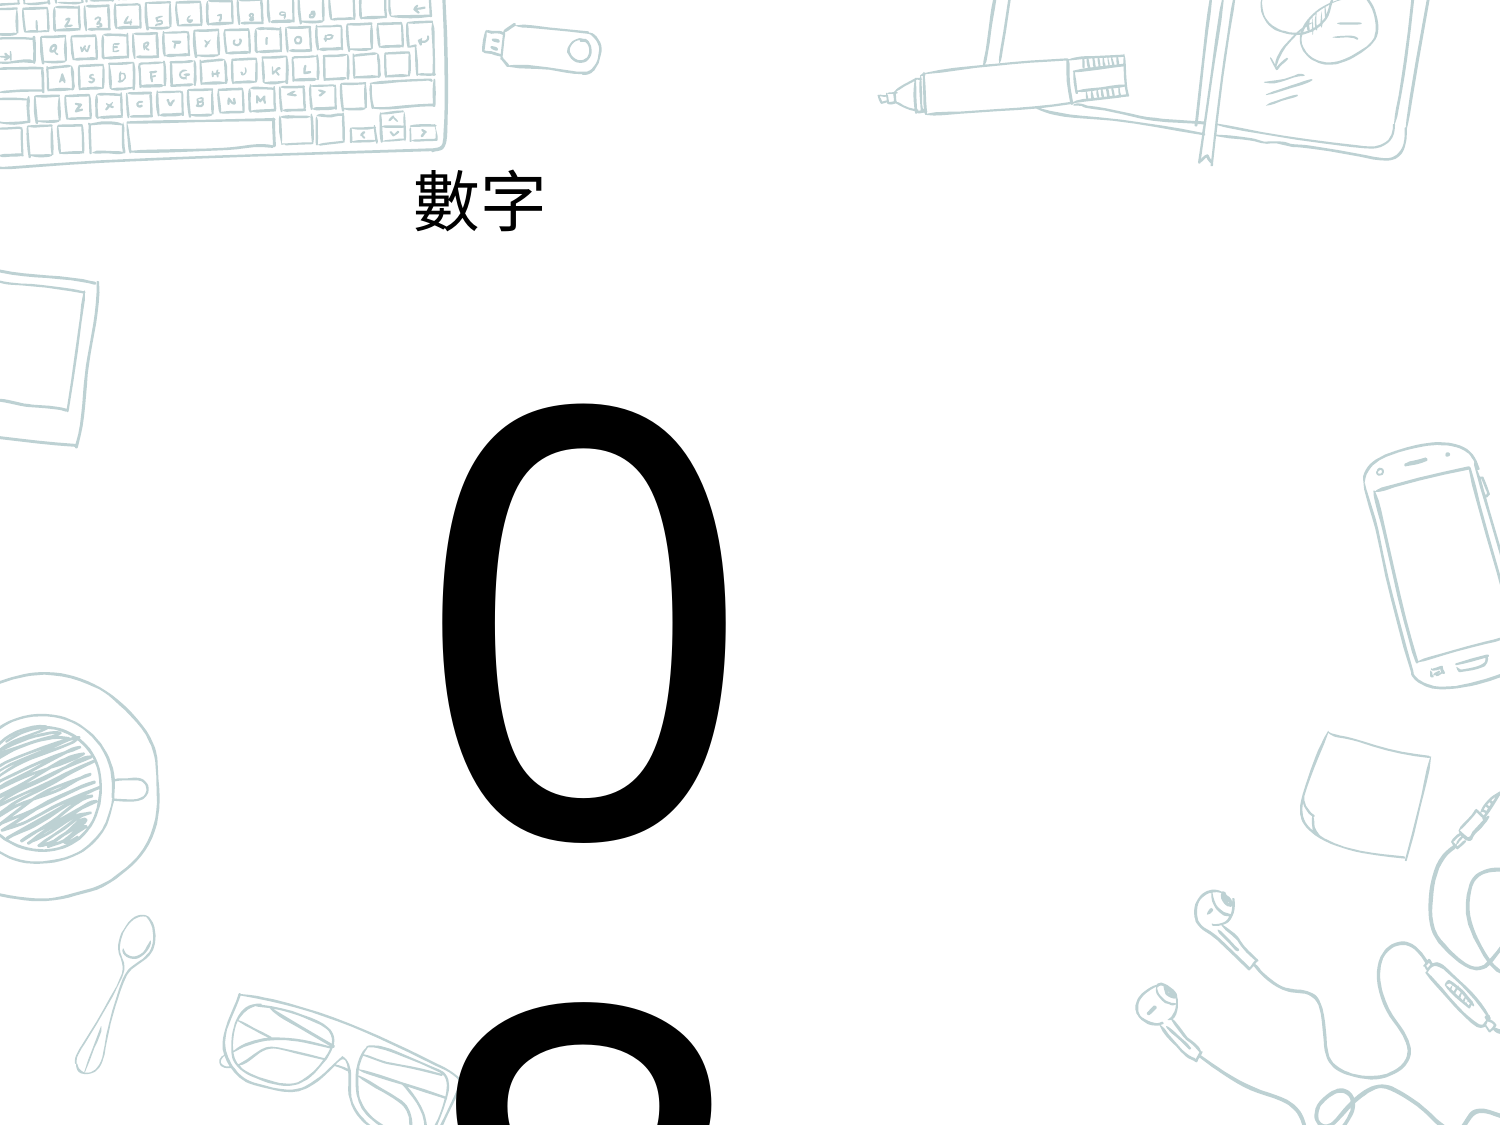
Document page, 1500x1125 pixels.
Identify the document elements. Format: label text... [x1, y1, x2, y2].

text_box 數字08 [398, 152, 1090, 973]
